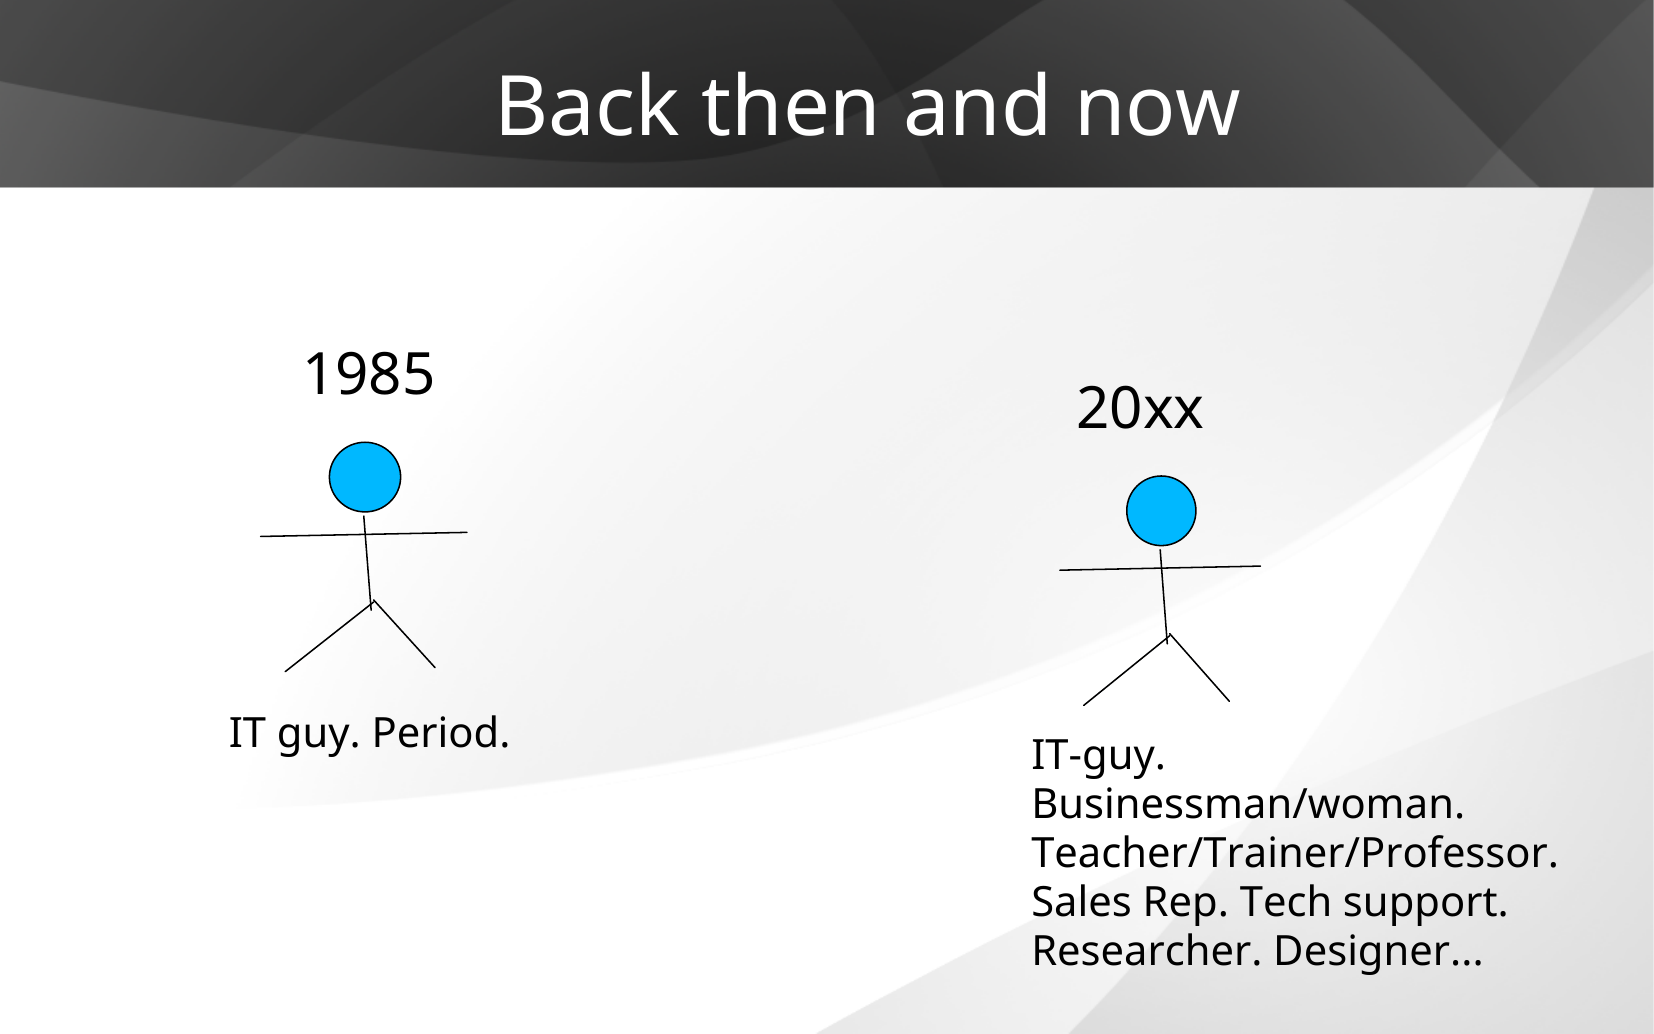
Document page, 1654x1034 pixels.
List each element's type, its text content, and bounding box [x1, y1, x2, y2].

picture [0, 0, 1654, 1034]
text_box 1985 [302, 331, 632, 401]
text_box IT-guy. Businessman/woman. Teacher/Trainer/Professor. Sales Rep. Tech support. Researcher. Designer... [1031, 730, 1591, 976]
text_box [260, 516, 467, 672]
text_box [329, 442, 401, 512]
text_box IT guy. Period. [228, 708, 898, 765]
text_box [1126, 475, 1196, 546]
text_box 20xx [1076, 365, 1354, 434]
text_box [1059, 549, 1261, 706]
title Back then and now [124, 0, 1613, 208]
